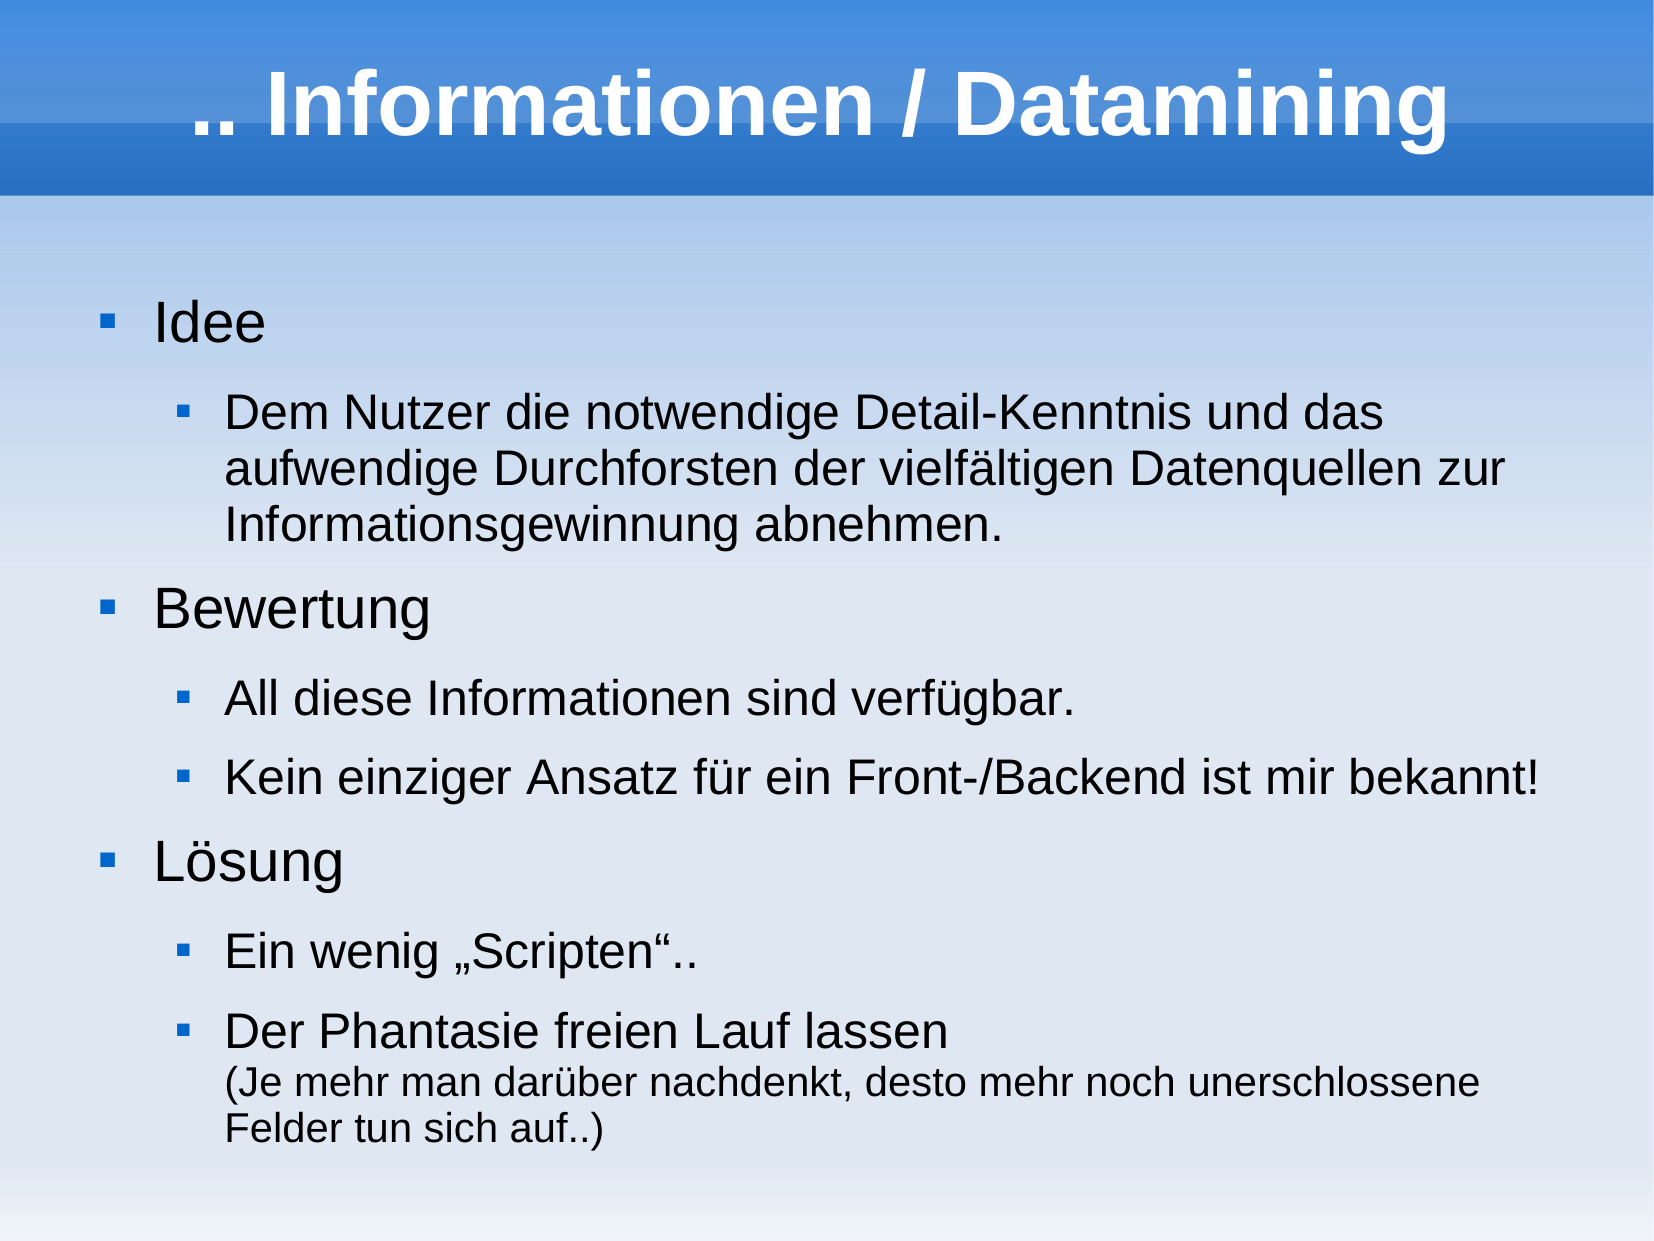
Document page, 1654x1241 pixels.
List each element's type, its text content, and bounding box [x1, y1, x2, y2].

picture [0, 0, 1654, 1241]
list Idee Dem Nutzer die notwendige Detail-Kenntnis und das aufwendige Durchforsten der vielfältigen Datenquellen zur Informationsgewinnung abnehmen. Bewertung All diese Informationen sind verfügbar. Kein einziger Ansatz für ein Front-/Backend ist mir bekannt! Lösung Ein wenig „Scripten“.. Der Phantasie freien Lauf lassen (Je mehr man darüber nachdenkt, desto mehr noch unerschlossene Felder tun sich auf..) [82, 290, 1571, 1152]
title .. Informationen / Datamining [76, 0, 1565, 208]
